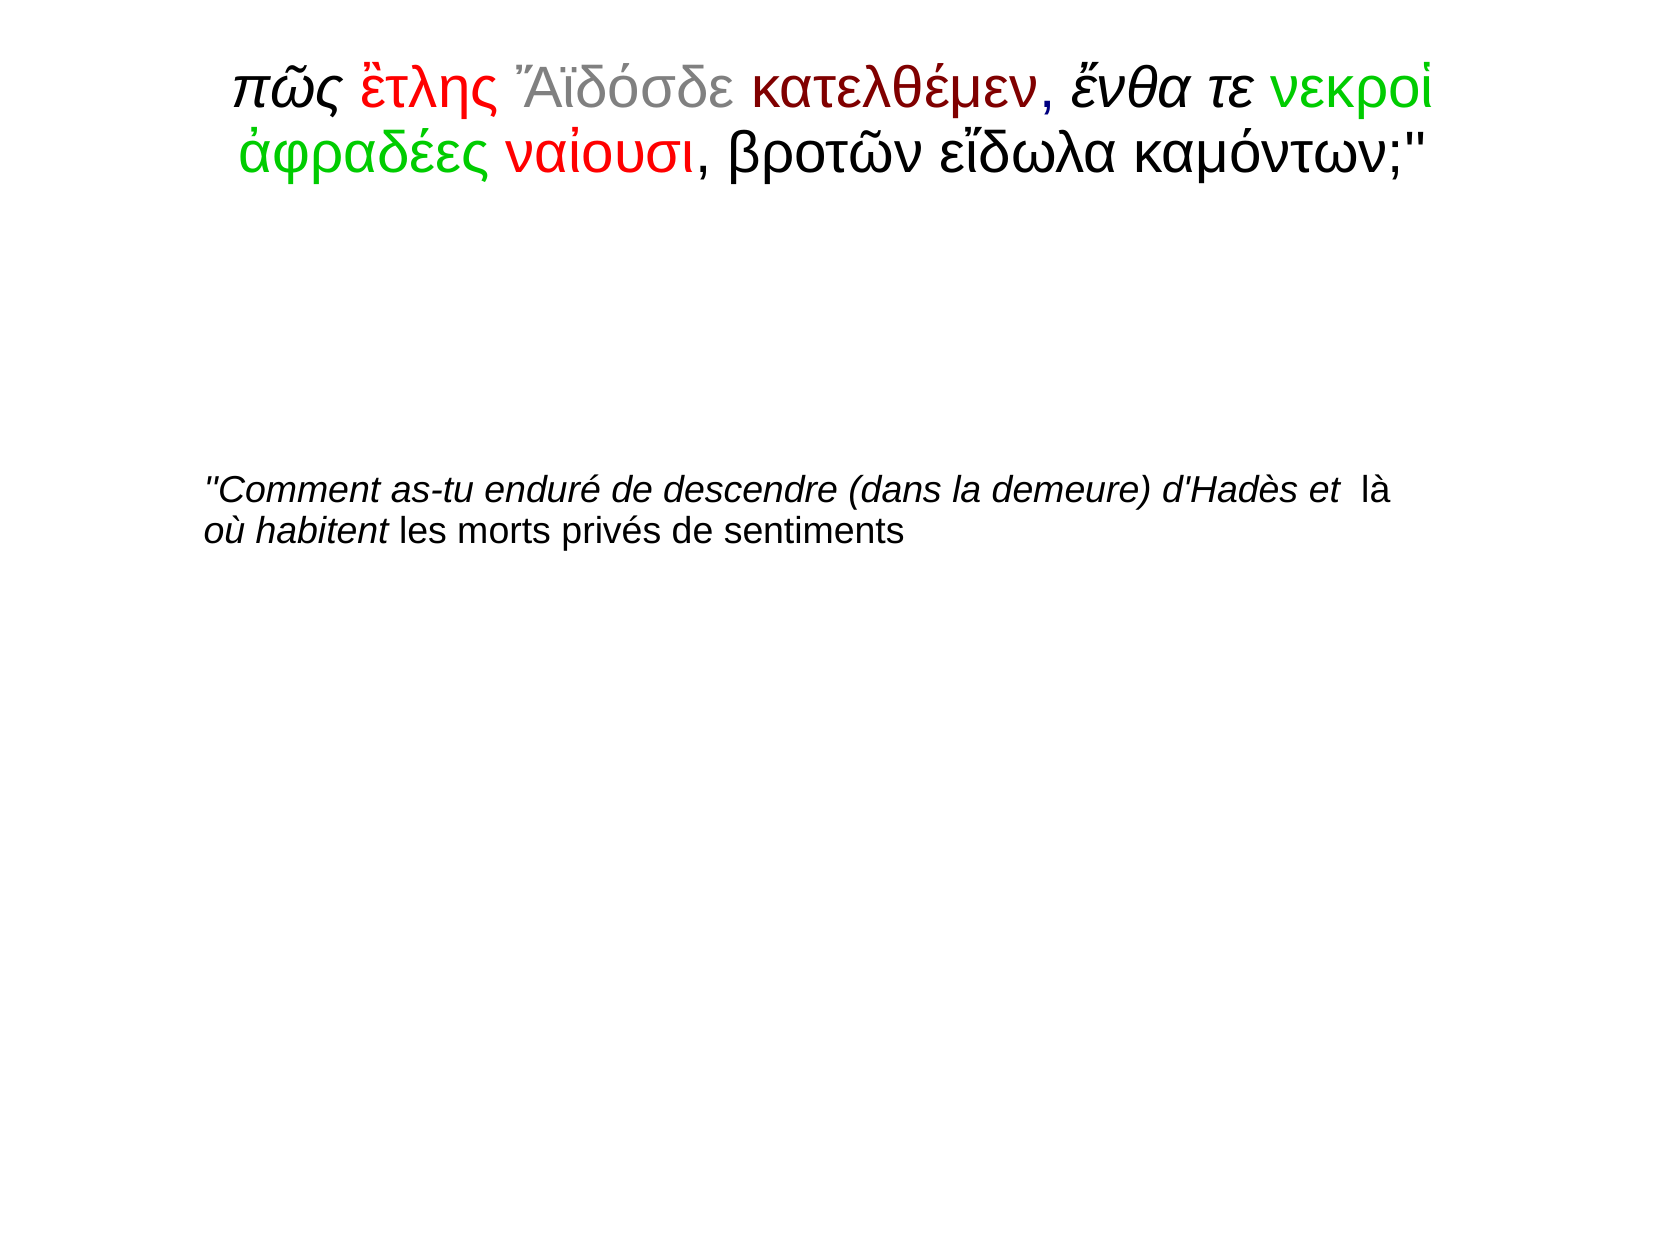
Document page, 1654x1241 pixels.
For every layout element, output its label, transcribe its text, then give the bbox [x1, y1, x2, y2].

text_box ''Comment as-tu enduré de descendre (dans la demeure) d'Hadès et là où habitent les morts privés de sentiments [188, 460, 1430, 560]
text_box πῶς ἒτλης Ἄϊδόσδε κατελθέμεν, ἔνθα τε νεκροἱ ἀφραδέες ναἰουσι, βροτῶν εἴδωλα καμόντων;'' [59, 47, 1607, 827]
